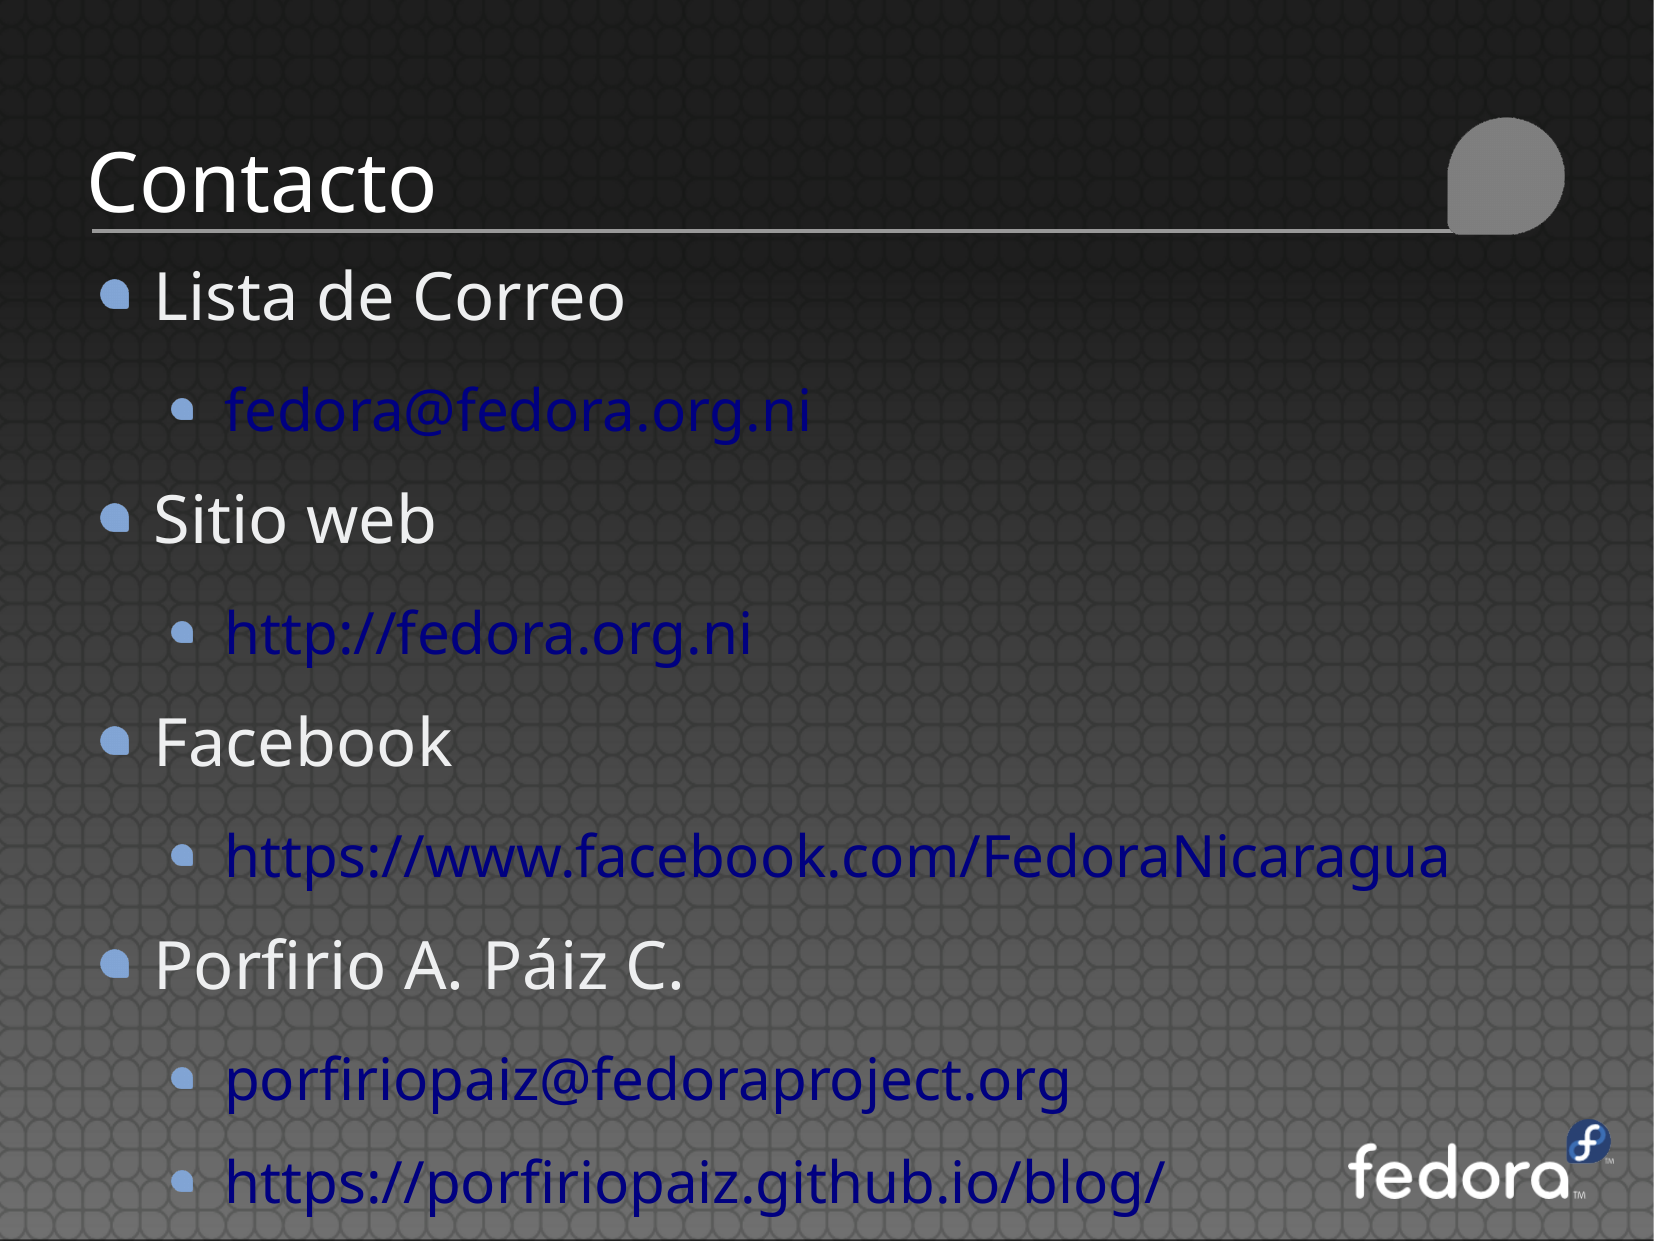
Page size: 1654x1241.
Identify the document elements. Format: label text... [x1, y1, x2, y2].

picture [0, 0, 1654, 1241]
list Lista de Correo fedora@fedora.org.ni Sitio web http://fedora.org.ni Facebook https://www.facebook.com/FedoraNicaragua Porfirio A. Páiz C. porfiriopaiz@fedoraproject.org https://porfiriopaiz.github.io/blog/ https://porfiriopaiz.fedorapeople.org/Slides/ [82, 248, 1571, 1209]
title Contacto [86, 112, 1576, 249]
